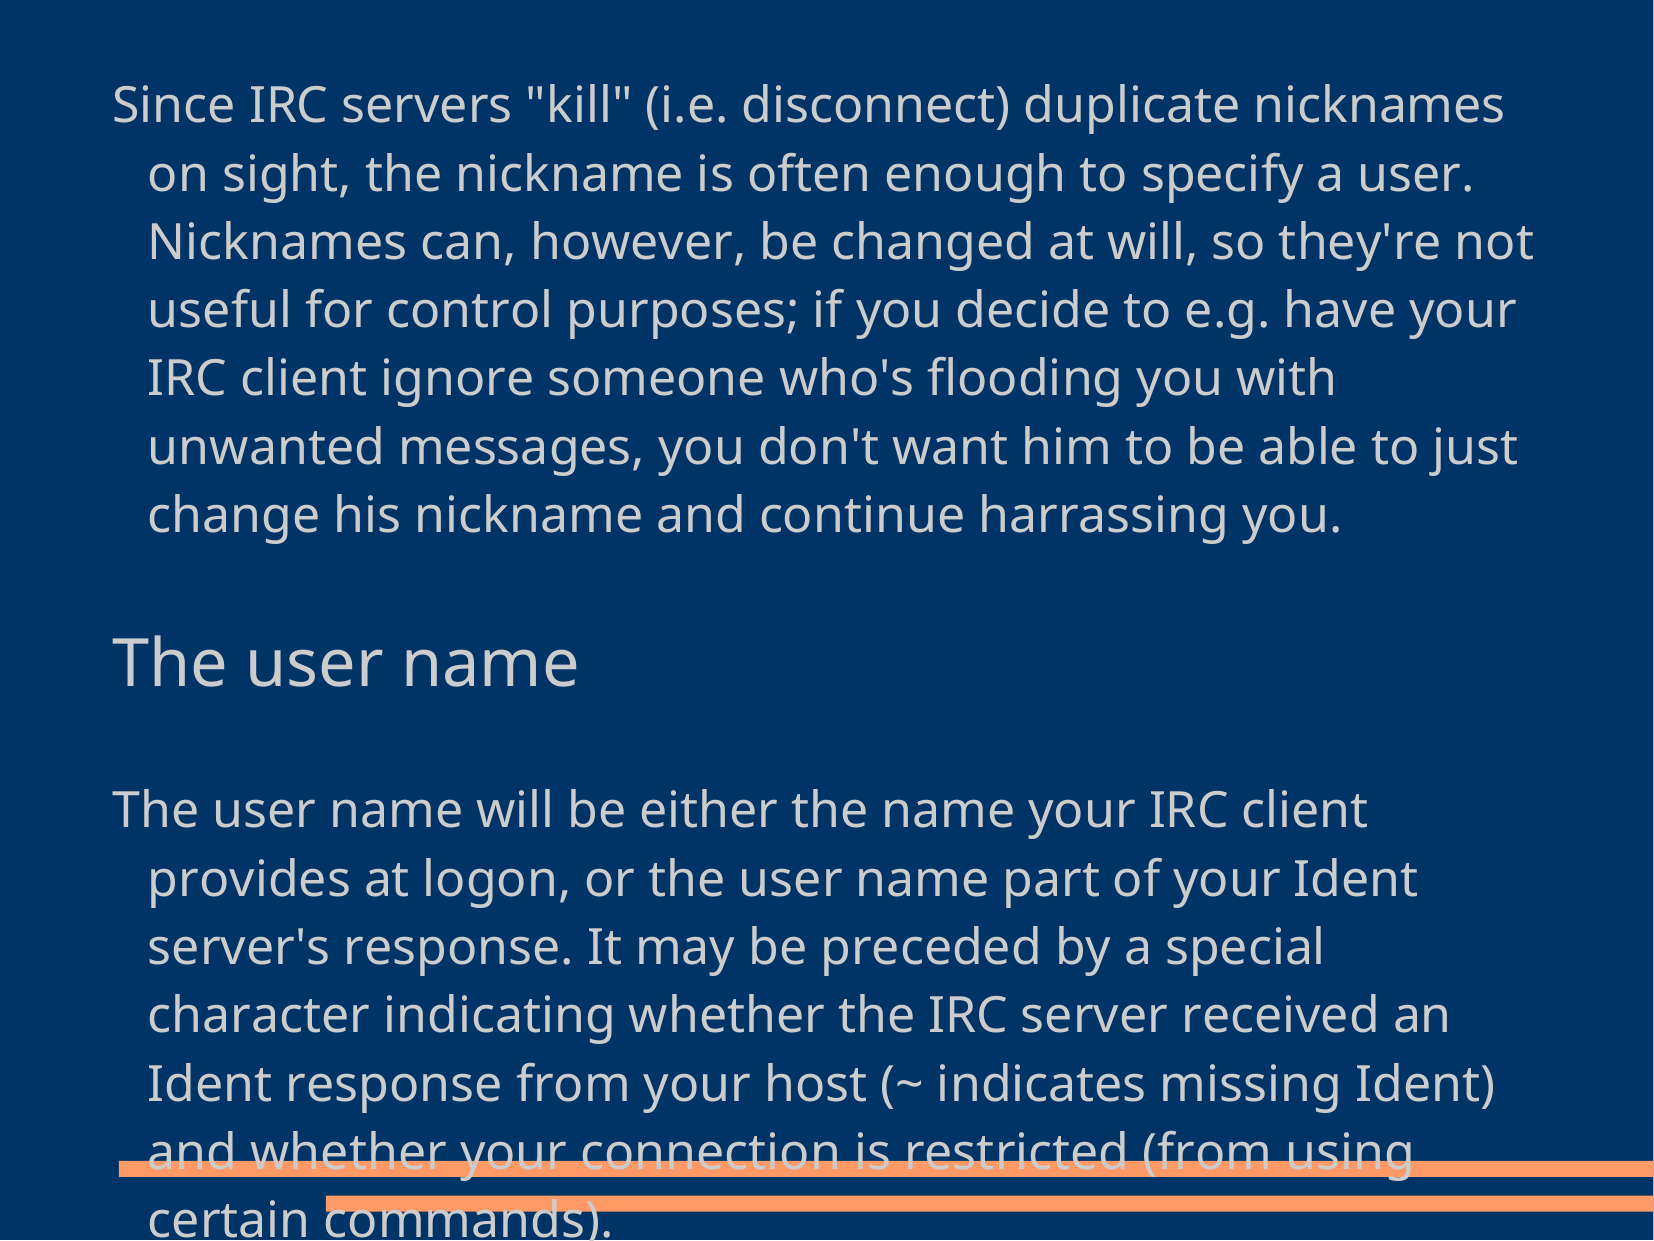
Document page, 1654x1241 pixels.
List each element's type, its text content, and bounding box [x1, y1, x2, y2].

subtitle The nickname Since IRC servers "kill" (i.e. disconnect) duplicate nicknames on sight, the nickname is often enough to specify a user. Nicknames can, however, be changed at will, so they're not useful for control purposes; if you decide to e.g. have your IRC client ignore someone who's flooding you with unwanted messages, you don't want him to be able to just change his nickname and continue harrassing you. The user name The user name will be either the name your IRC client provides at logon, or the user name part of your Ident server's response. It may be preceded by a special character indicating whether the IRC server received an Ident response from your host (~ indicates missing Ident) and whether your connection is restricted (from using certain commands). [112, 37, 1552, 1126]
